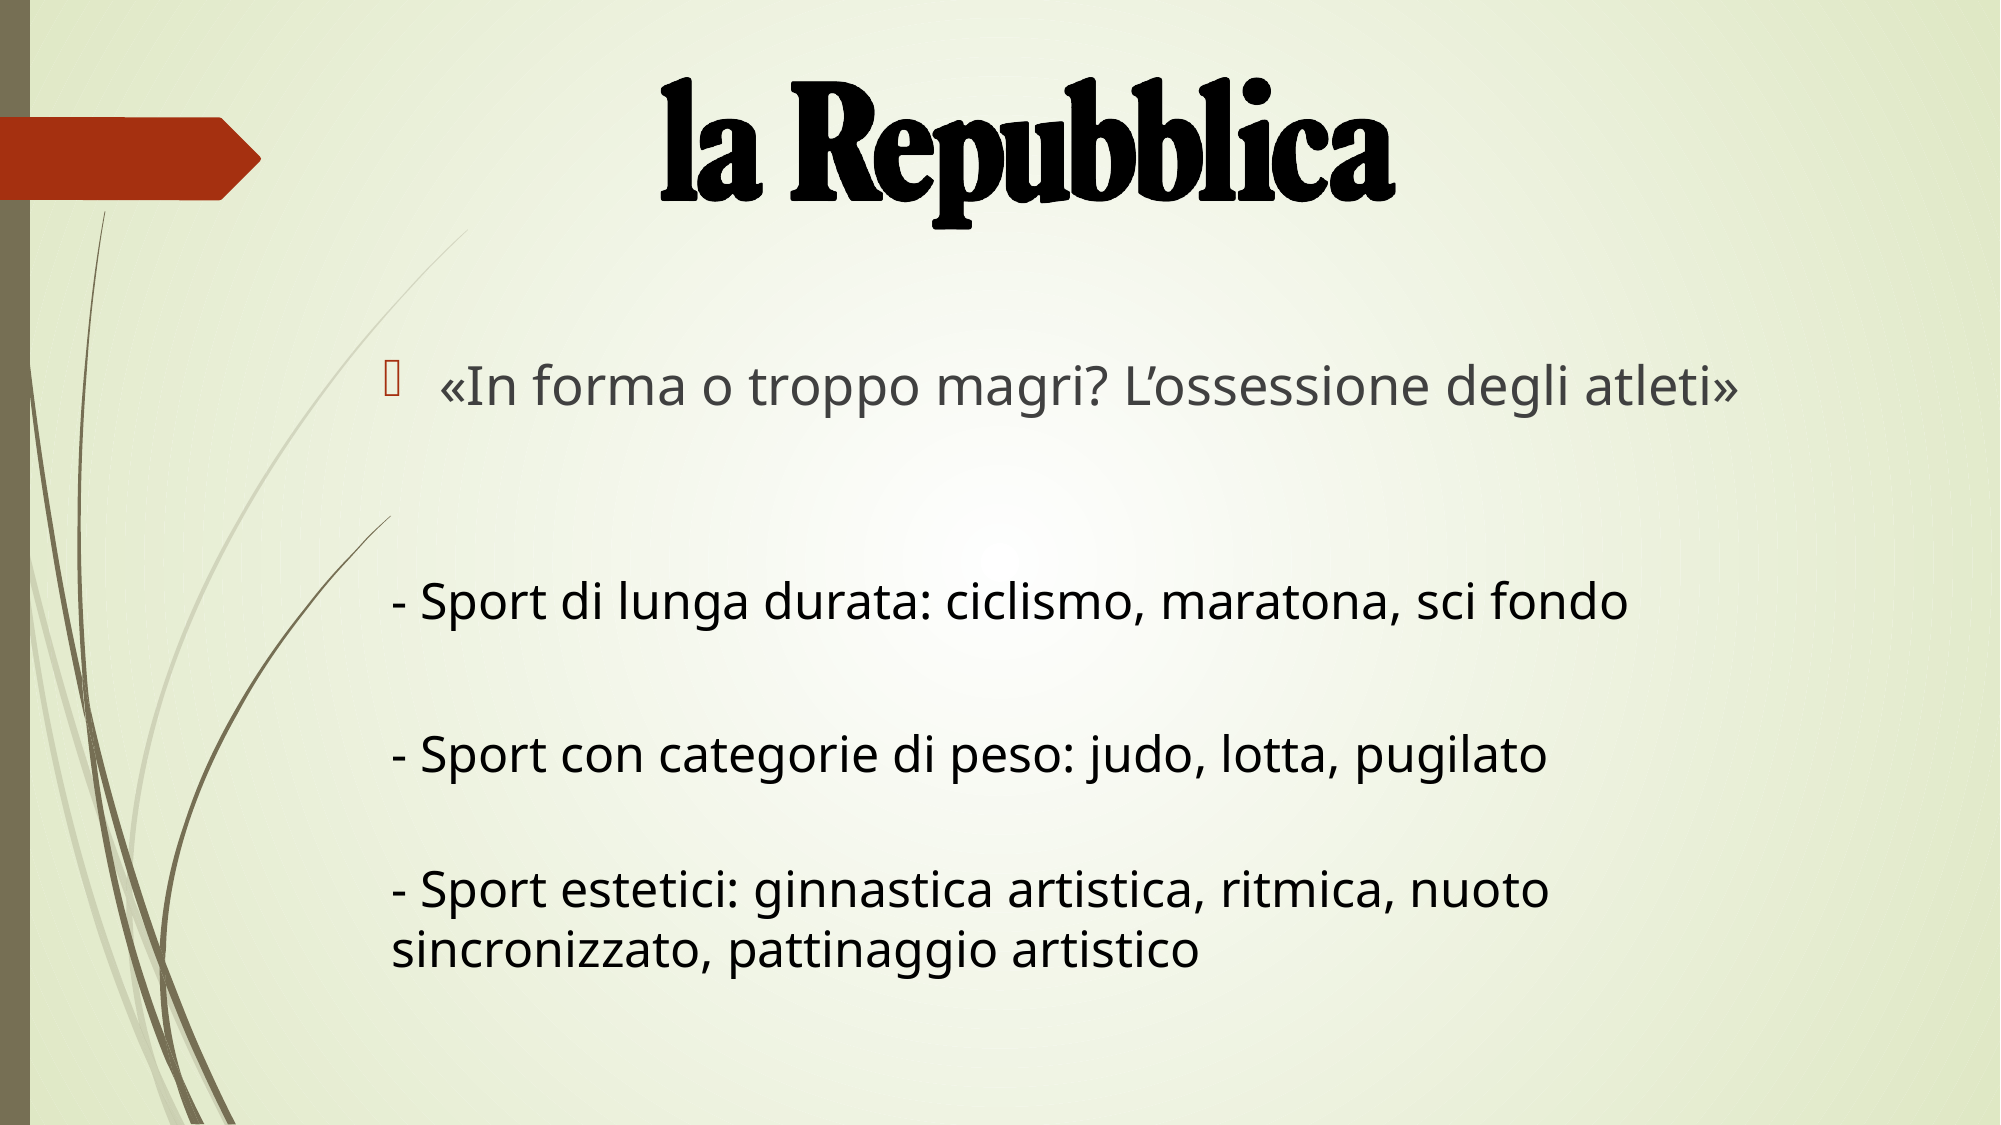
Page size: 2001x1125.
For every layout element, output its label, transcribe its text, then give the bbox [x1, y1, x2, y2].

text_box - Sport con categorie di peso: judo, lotta, pugilato [376, 714, 1672, 791]
picture [633, 62, 1415, 237]
text_box - Sport estetici: ginnastica artistica, ritmica, nuoto sincronizzato, pattinaggio artistico [376, 849, 1672, 987]
list «In forma o troppo magri? L’ossessione degli atleti» [368, 343, 1777, 456]
text_box - Sport di lunga durata: ciclismo, maratona, sci fondo [376, 562, 1672, 638]
